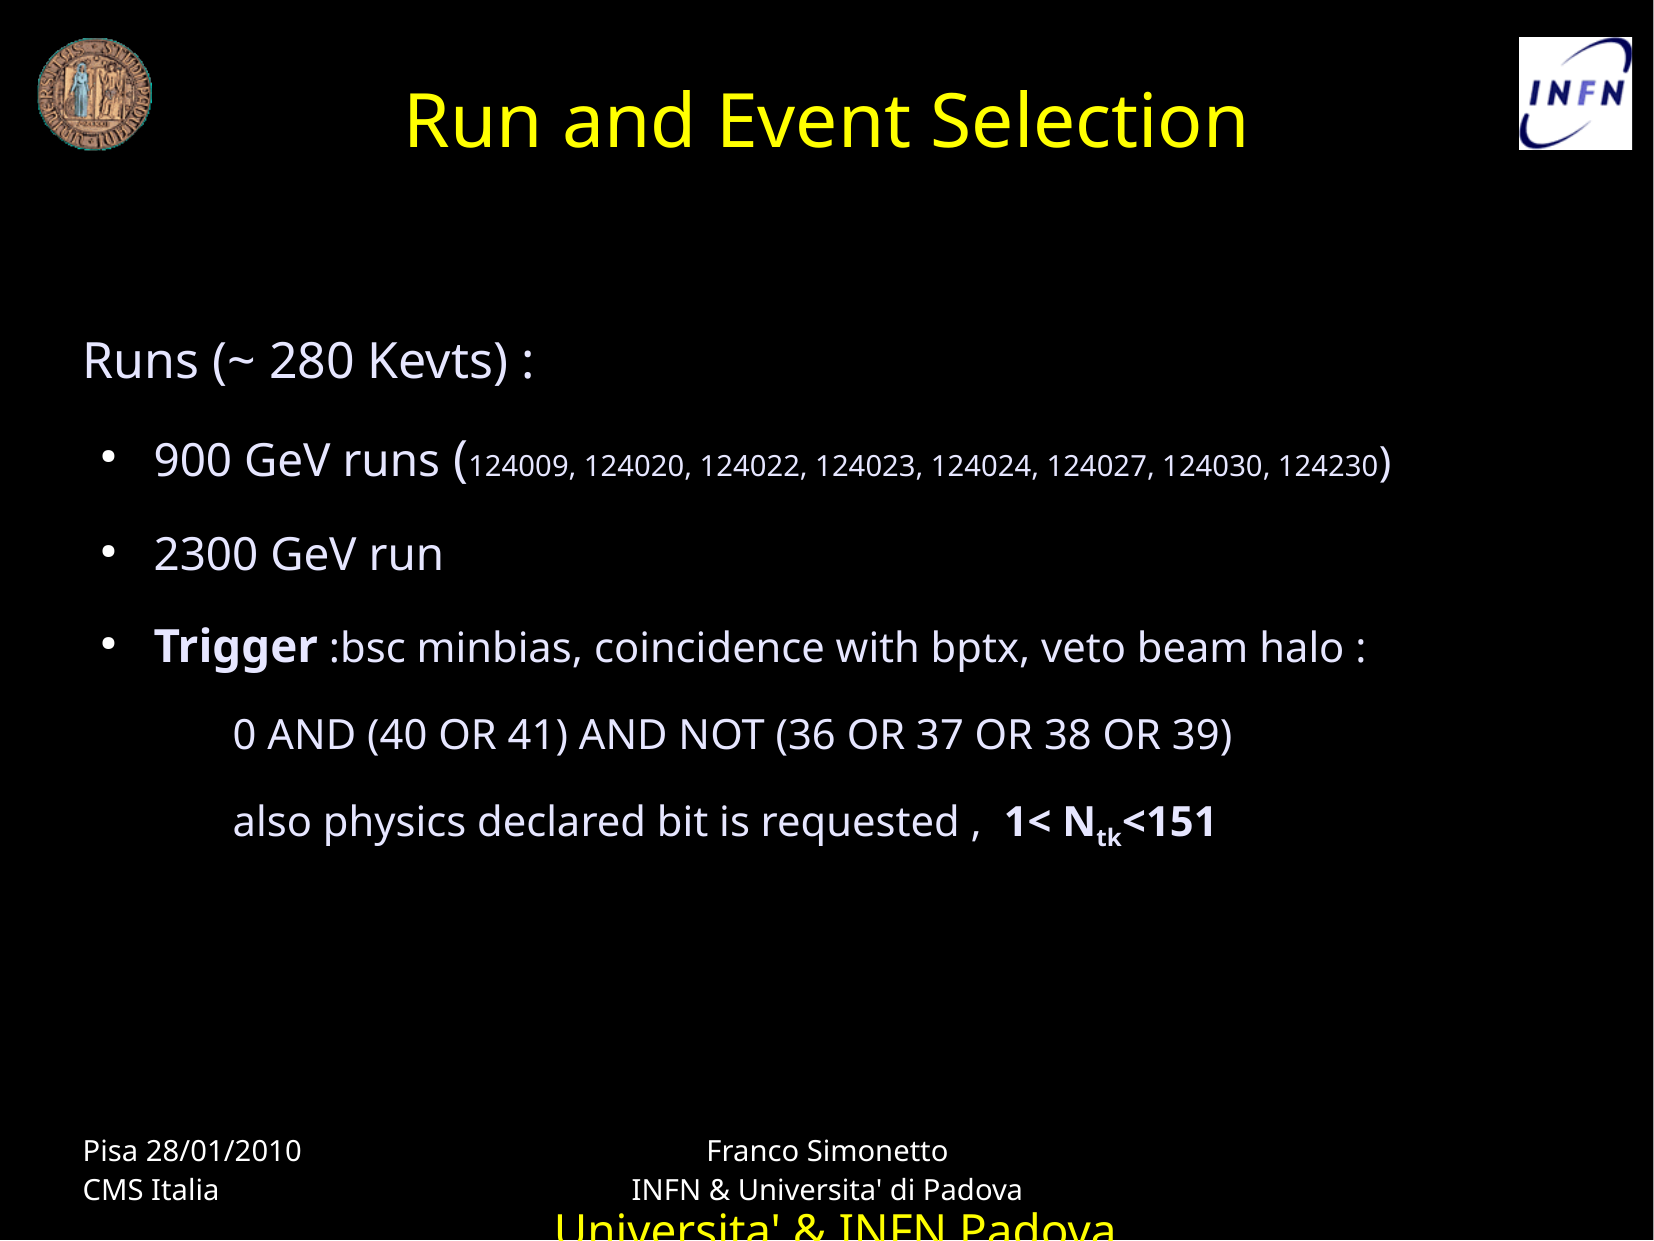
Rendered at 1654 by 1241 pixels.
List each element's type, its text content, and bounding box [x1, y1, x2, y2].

list Runs (~ 280 Kevts) : 900 GeV runs (124009, 124020, 124022, 124023, 124024, 124027, 124030, 124230) 2300 GeV run Trigger :bsc minbias, coincidence with bptx, veto beam halo : 0 AND (40 OR 41) AND NOT (36 OR 37 OR 38 OR 39) also physics declared bit is requested , 1< Ntk<151 [82, 325, 1571, 938]
picture [37, 37, 152, 152]
title Run and Event Selection [82, 56, 1571, 181]
picture [1519, 37, 1633, 150]
